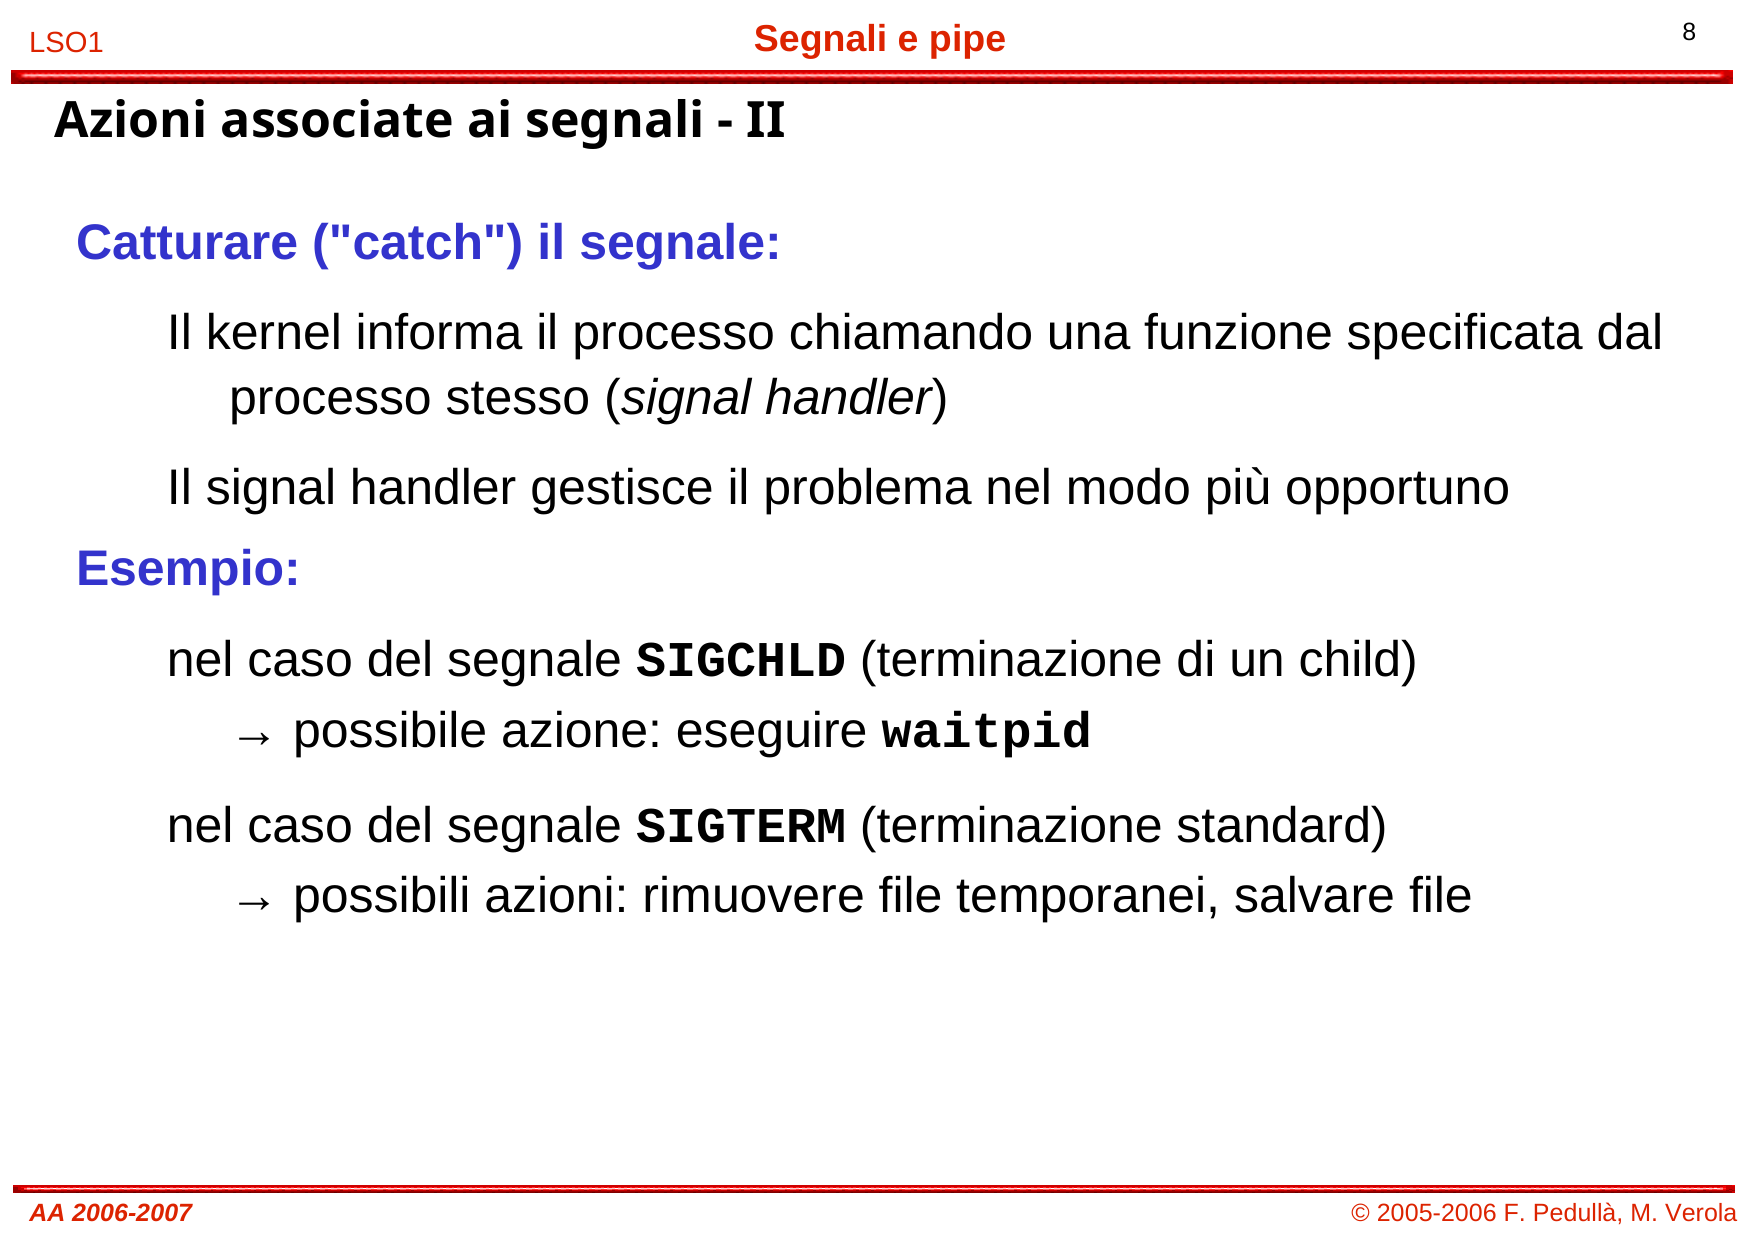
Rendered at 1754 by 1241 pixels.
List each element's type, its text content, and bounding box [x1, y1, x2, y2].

title Azioni associate ai segnali - II [40, 72, 1714, 168]
picture [11, 70, 1733, 84]
list Catturare ("catch") il segnale: Il kernel informa il processo chiamando una funzione specificata dal processo stesso (signal handler) Il signal handler gestisce il problema nel modo più opportuno Esempio: nel caso del segnale SIGCHLD (terminazione di un child) → possibile azione: eseguire waitpid nel caso del segnale SIGTERM (terminazione standard) → possibili azioni: rimuovere file temporanei, salvare file [58, 206, 1696, 1022]
picture [13, 1185, 1735, 1193]
